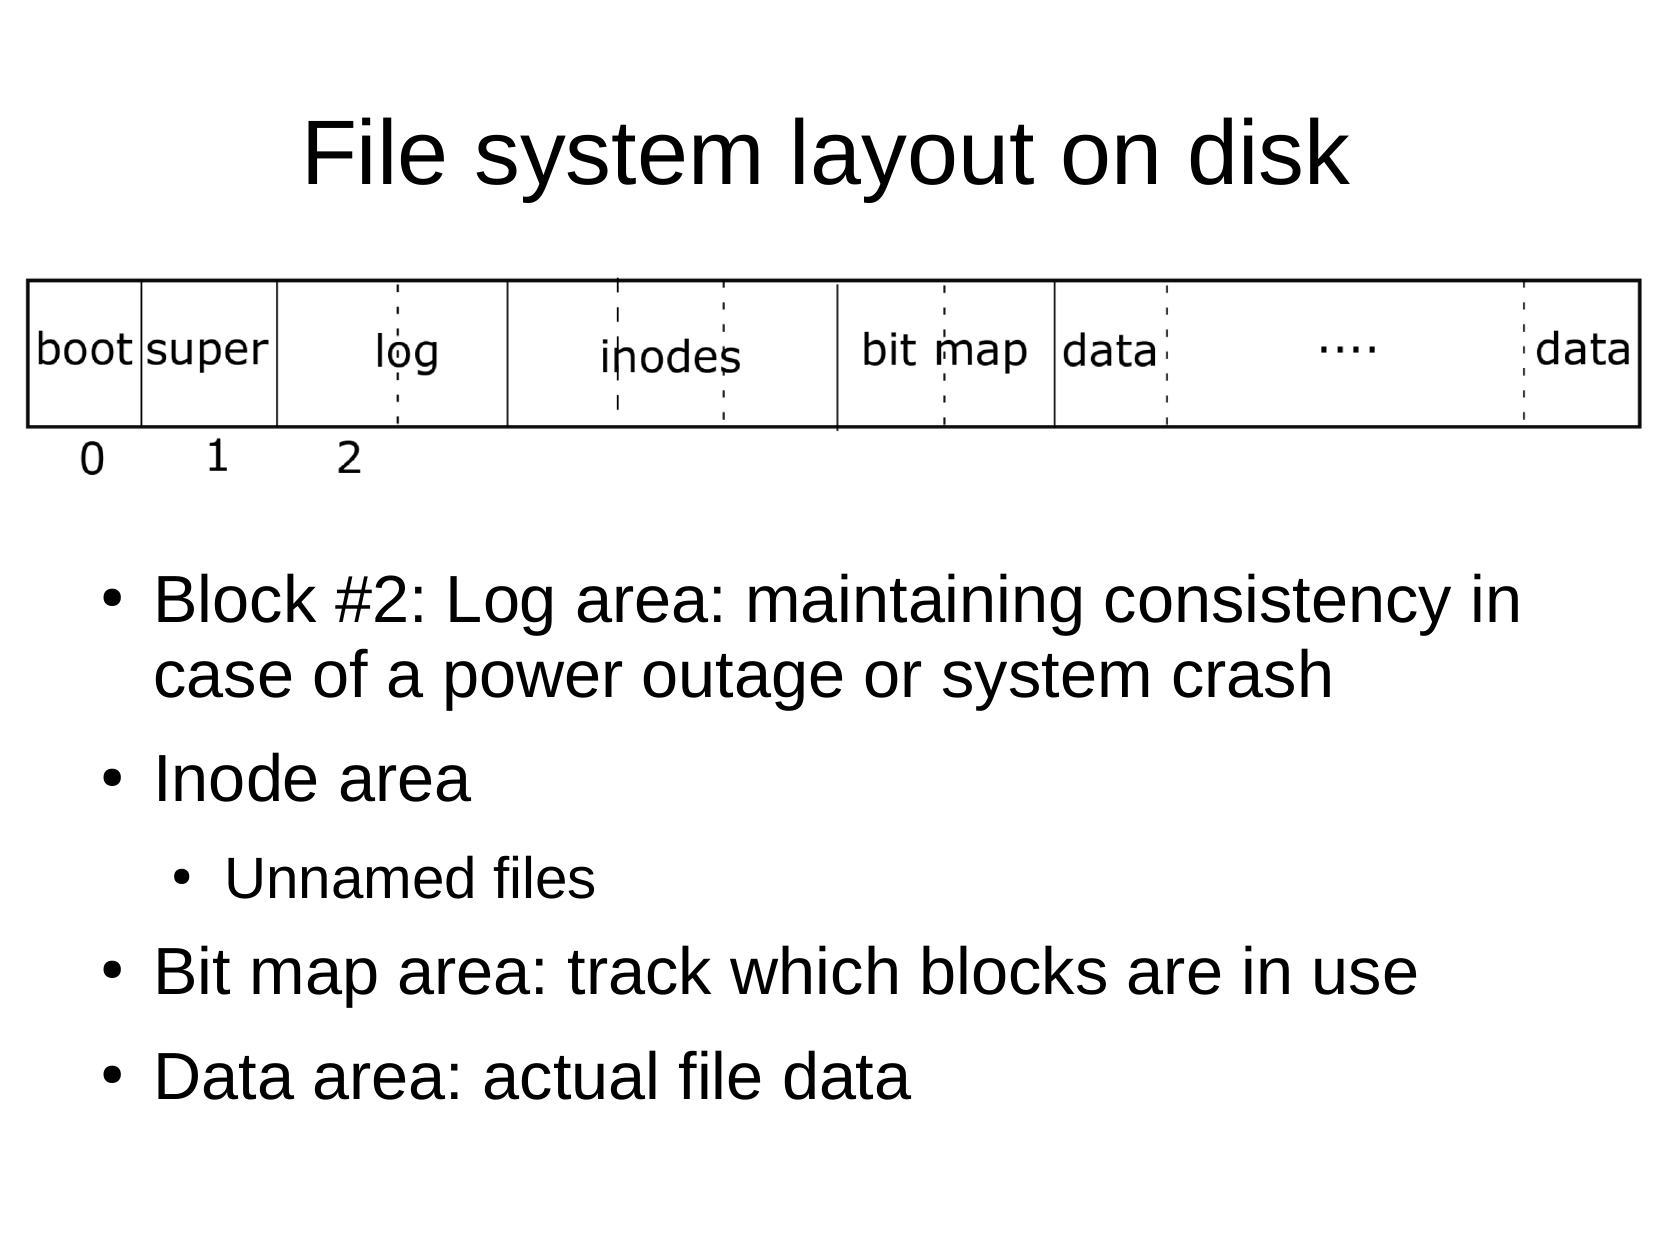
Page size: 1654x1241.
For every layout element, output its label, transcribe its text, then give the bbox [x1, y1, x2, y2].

list Block #2: Log area: maintaining consistency in case of a power outage or system crash Inode area Unnamed files Bit map area: track which blocks are in use Data area: actual file data [82, 562, 1571, 1163]
title File system layout on disk [82, 49, 1571, 257]
picture [4, 257, 1654, 488]
